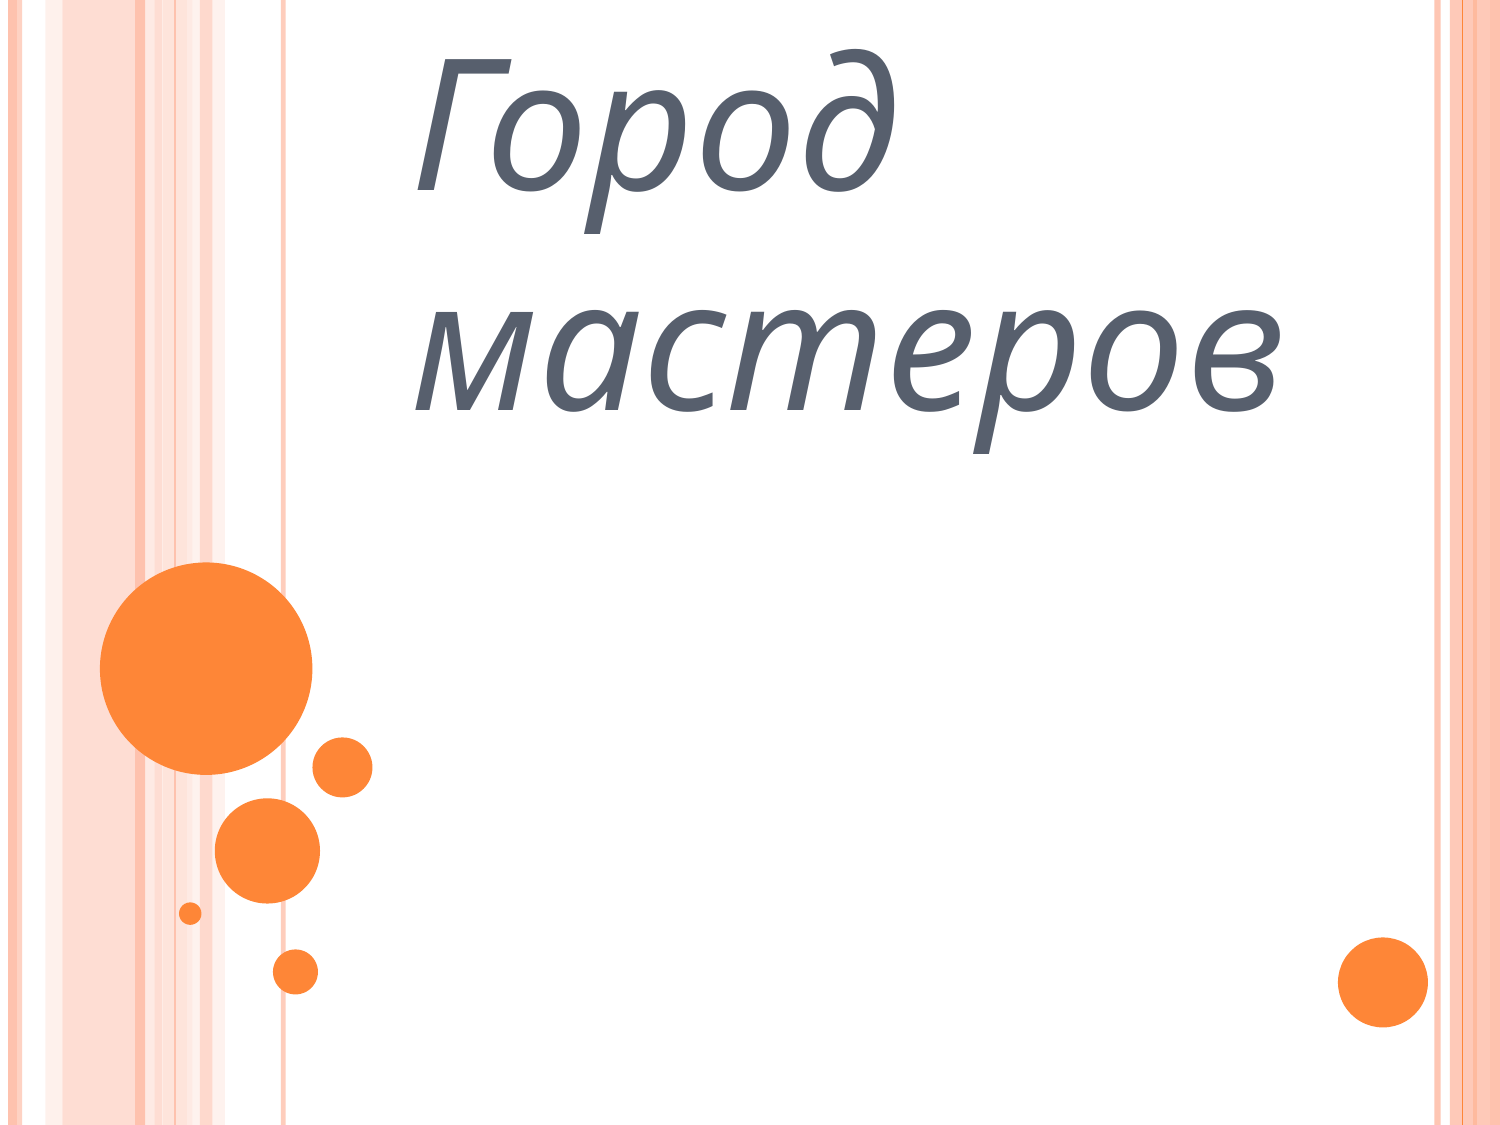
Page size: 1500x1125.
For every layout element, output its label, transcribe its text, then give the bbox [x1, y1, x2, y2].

title Город мастеров [395, 0, 1500, 728]
subtitle [375, 820, 1388, 1046]
